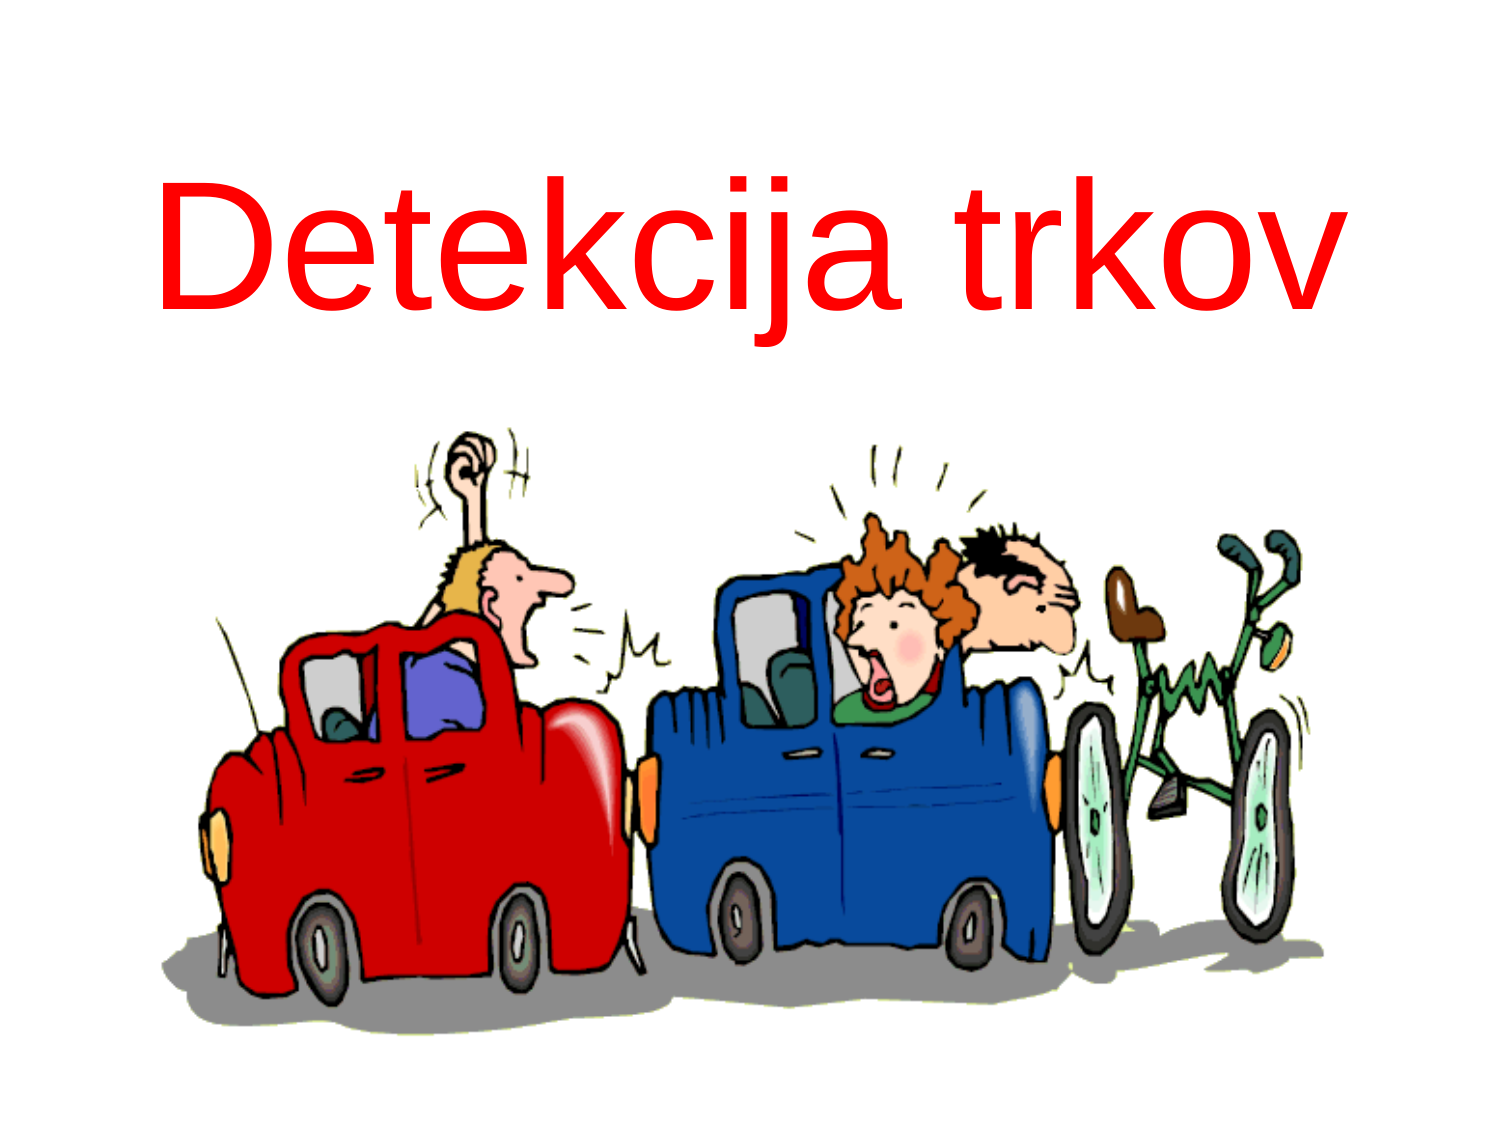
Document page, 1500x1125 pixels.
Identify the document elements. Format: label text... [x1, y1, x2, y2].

picture [112, 347, 1438, 1098]
text_box Detekcija trkov [133, 118, 1367, 347]
